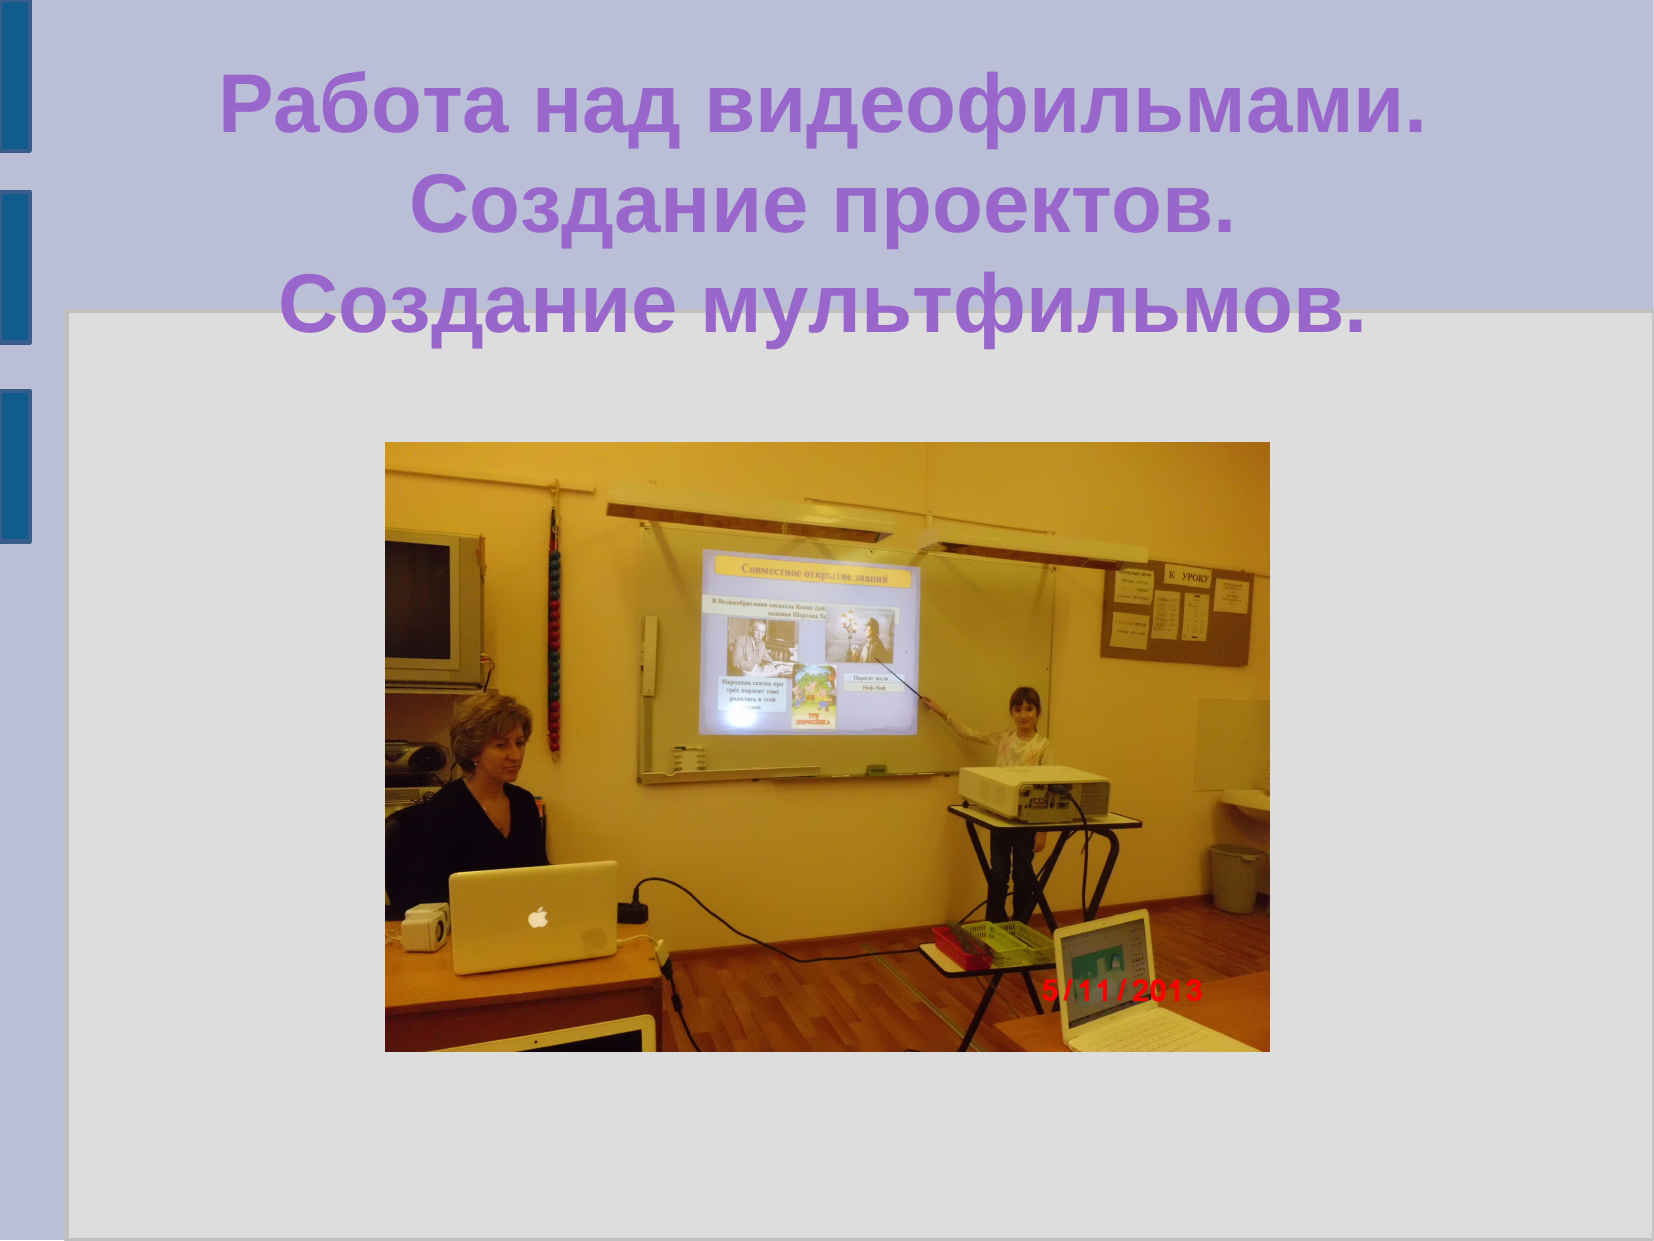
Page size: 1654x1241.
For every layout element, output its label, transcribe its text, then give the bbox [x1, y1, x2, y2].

title Работа над видеофильмами. Создание проектов. Создание мультфильмов. Создан [82, 49, 1565, 355]
picture [385, 442, 1270, 1052]
